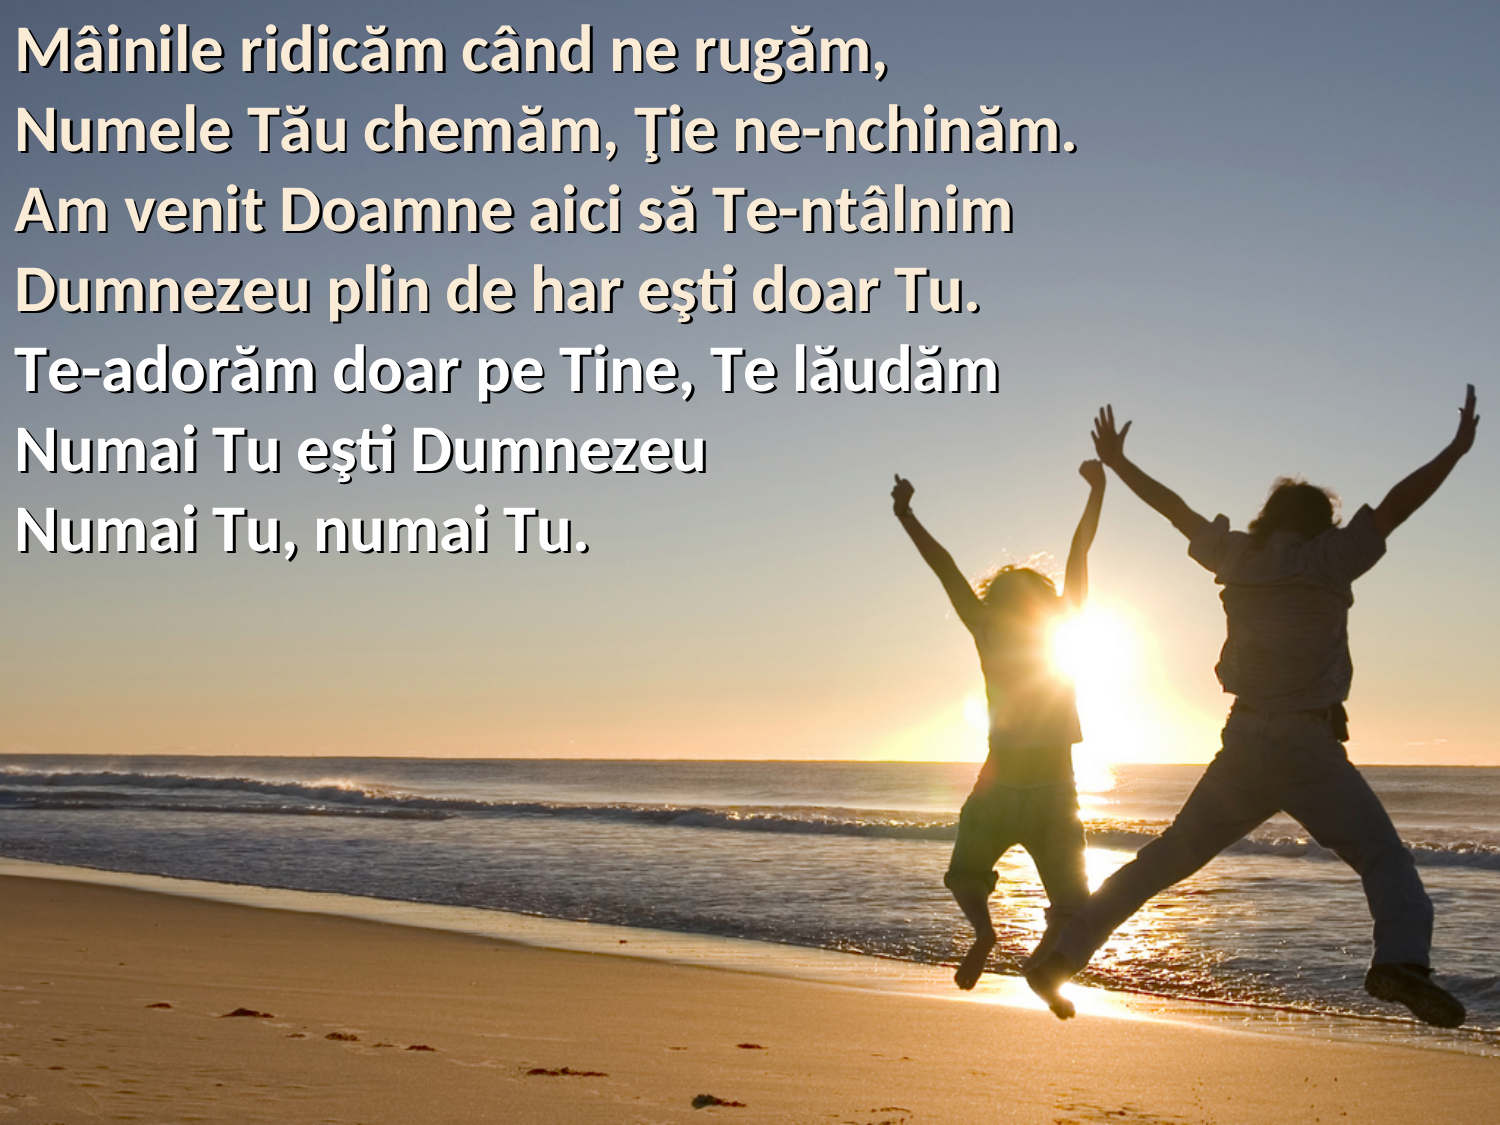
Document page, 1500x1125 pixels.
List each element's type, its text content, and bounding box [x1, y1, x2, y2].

picture [0, 0, 1500, 1125]
text_box Mâinile ridicăm când ne rugăm, Numele Tău chemăm, Ţie ne-nchinăm. Am venit Doamne aici să Te-ntâlnim Dumnezeu plin de har eşti doar Tu. Te-adorăm doar pe Tine, Te lăudăm Numai Tu eşti Dumnezeu Numai Tu, numai Tu. [0, 0, 1232, 652]
